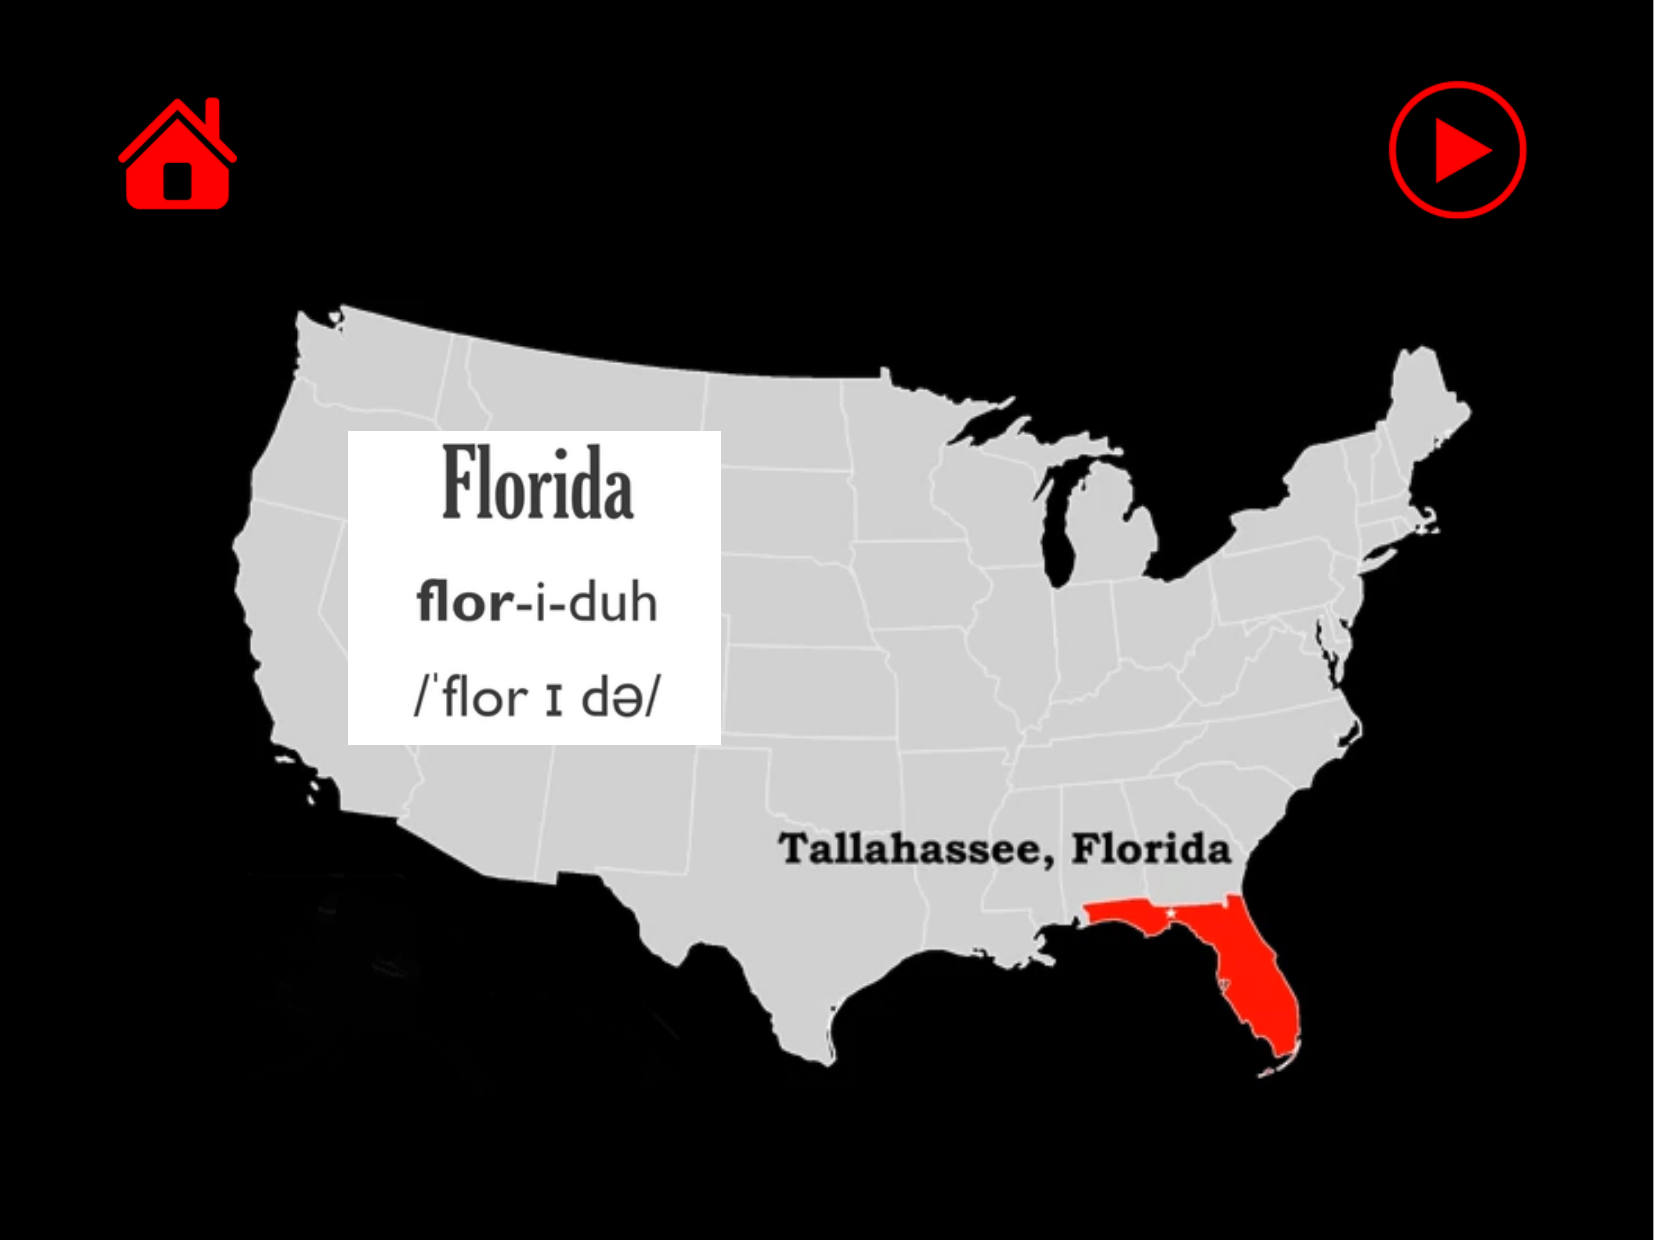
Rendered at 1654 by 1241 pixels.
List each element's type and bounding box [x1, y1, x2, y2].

picture [1381, 70, 1539, 228]
picture [170, 300, 1484, 1099]
picture [118, 94, 237, 213]
